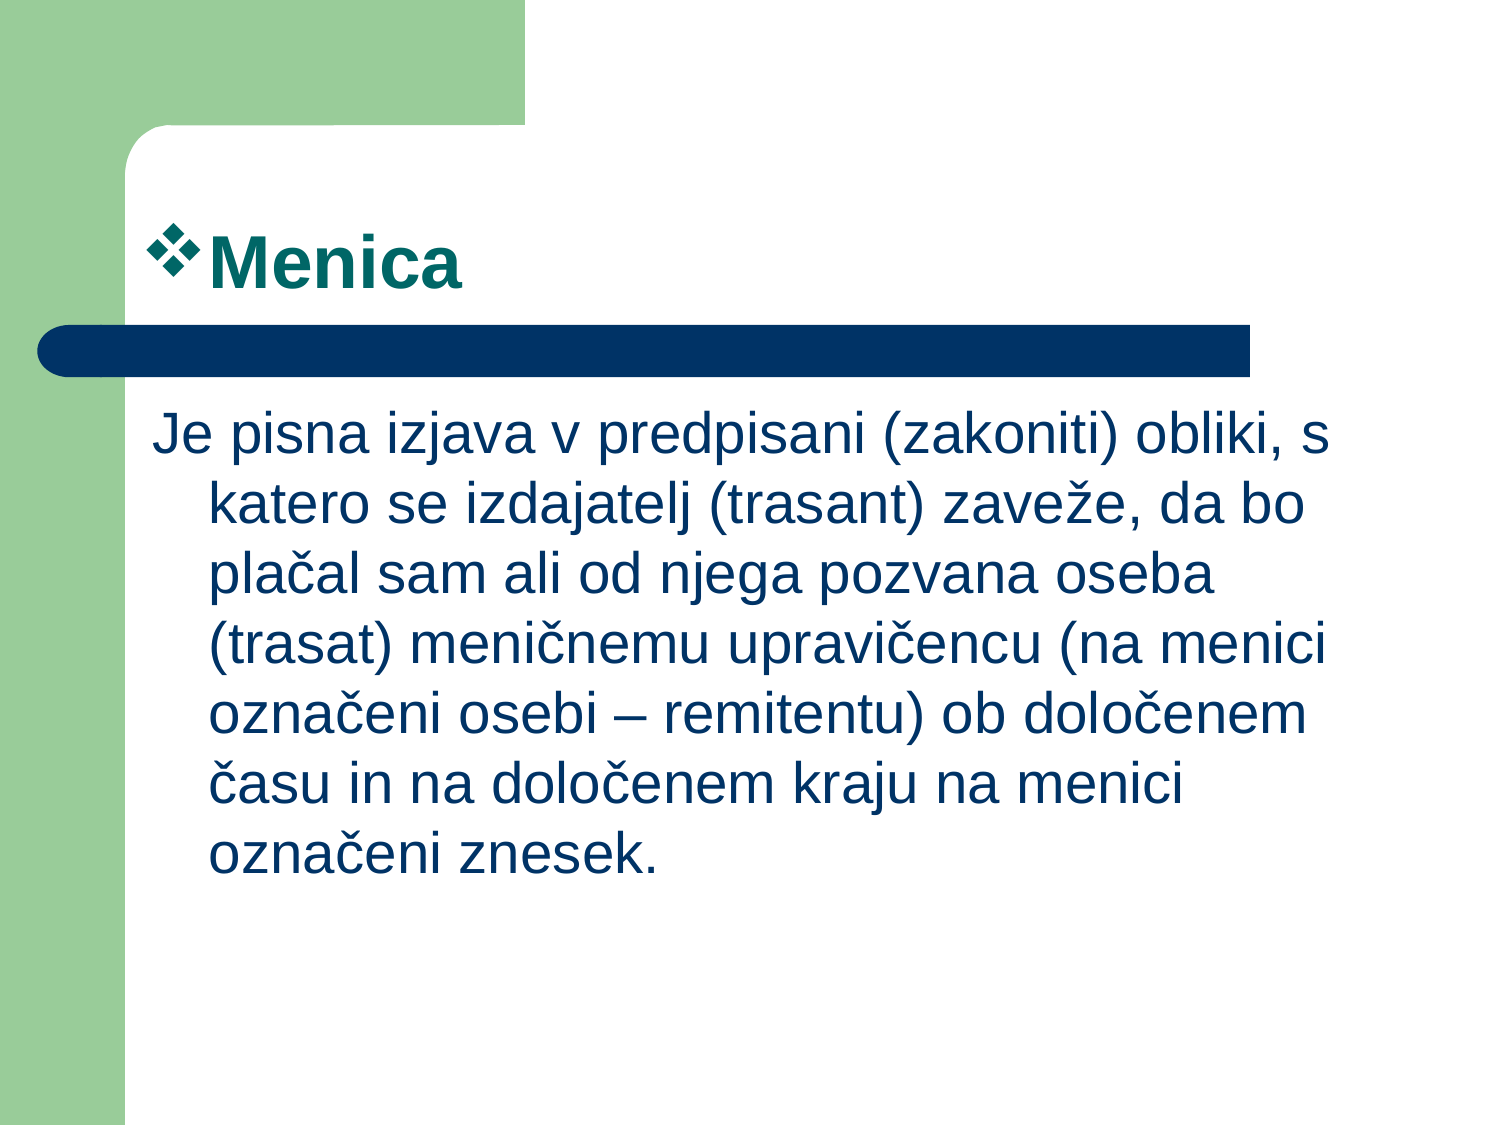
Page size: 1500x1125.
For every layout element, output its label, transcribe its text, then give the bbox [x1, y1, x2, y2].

list Je pisna izjava v predpisani (zakoniti) obliki, s katero se izdajatelj (trasant) zaveže, da bo plačal sam ali od njega pozvana oseba (trasat) meničnemu upravičencu (na menici označeni osebi – remitentu) ob določenem času in na določenem kraju na menici označeni znesek. [137, 387, 1400, 999]
title Menica [125, 125, 1425, 313]
